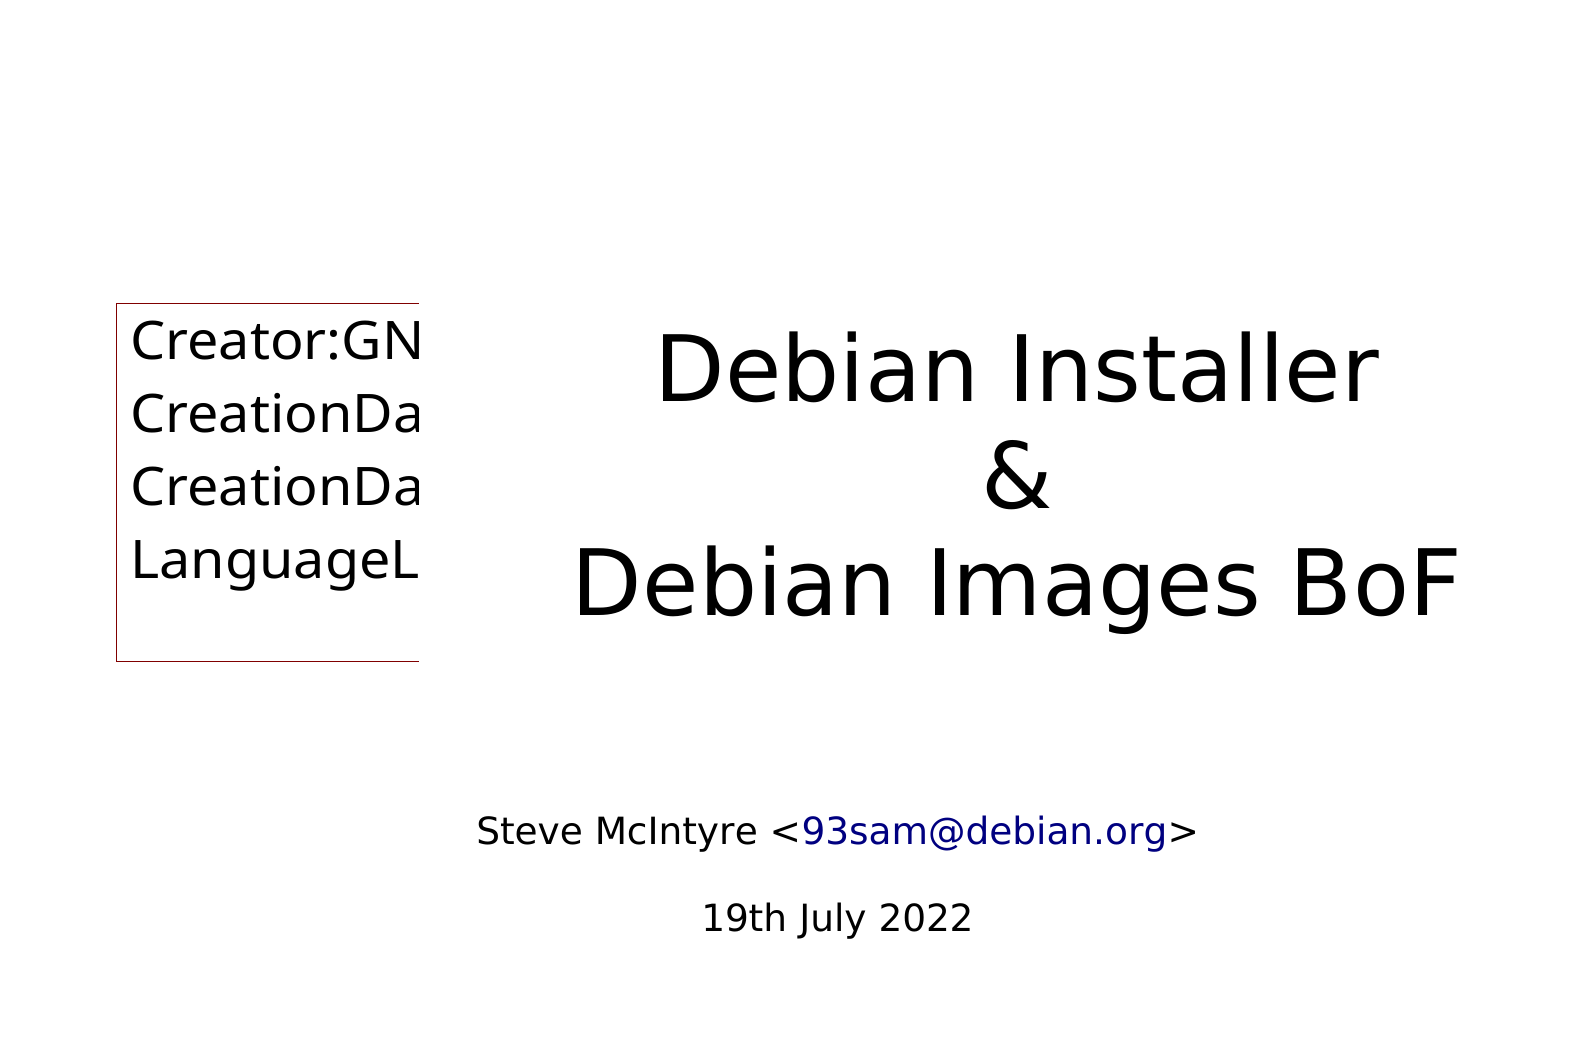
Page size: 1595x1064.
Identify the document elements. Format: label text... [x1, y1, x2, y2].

subtitle Steve McIntyre <93sam@debian.org> 19th July 2022 [102, 624, 1538, 1064]
title Debian Installer & Debian Images BoF [419, 316, 1595, 638]
picture [112, 300, 419, 662]
